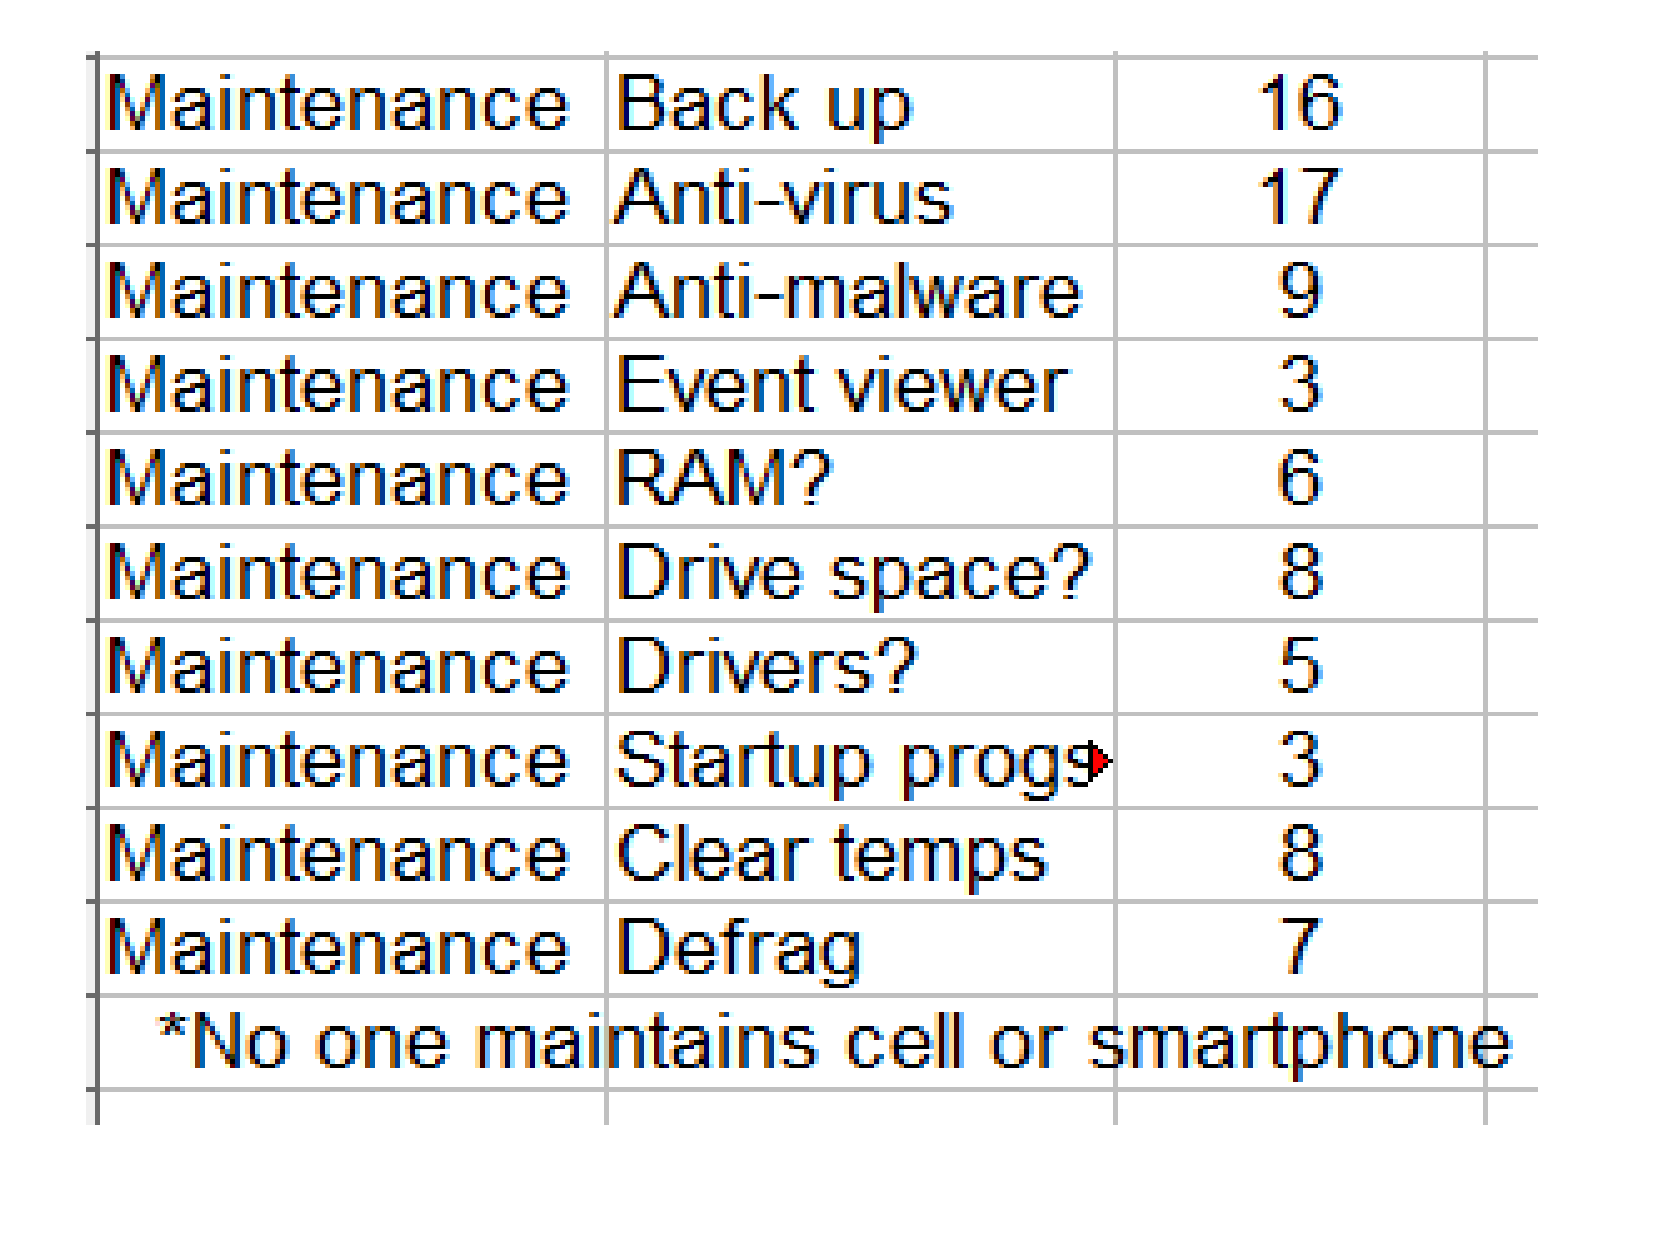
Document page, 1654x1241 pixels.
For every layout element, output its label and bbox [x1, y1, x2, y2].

picture [86, 51, 1538, 1126]
